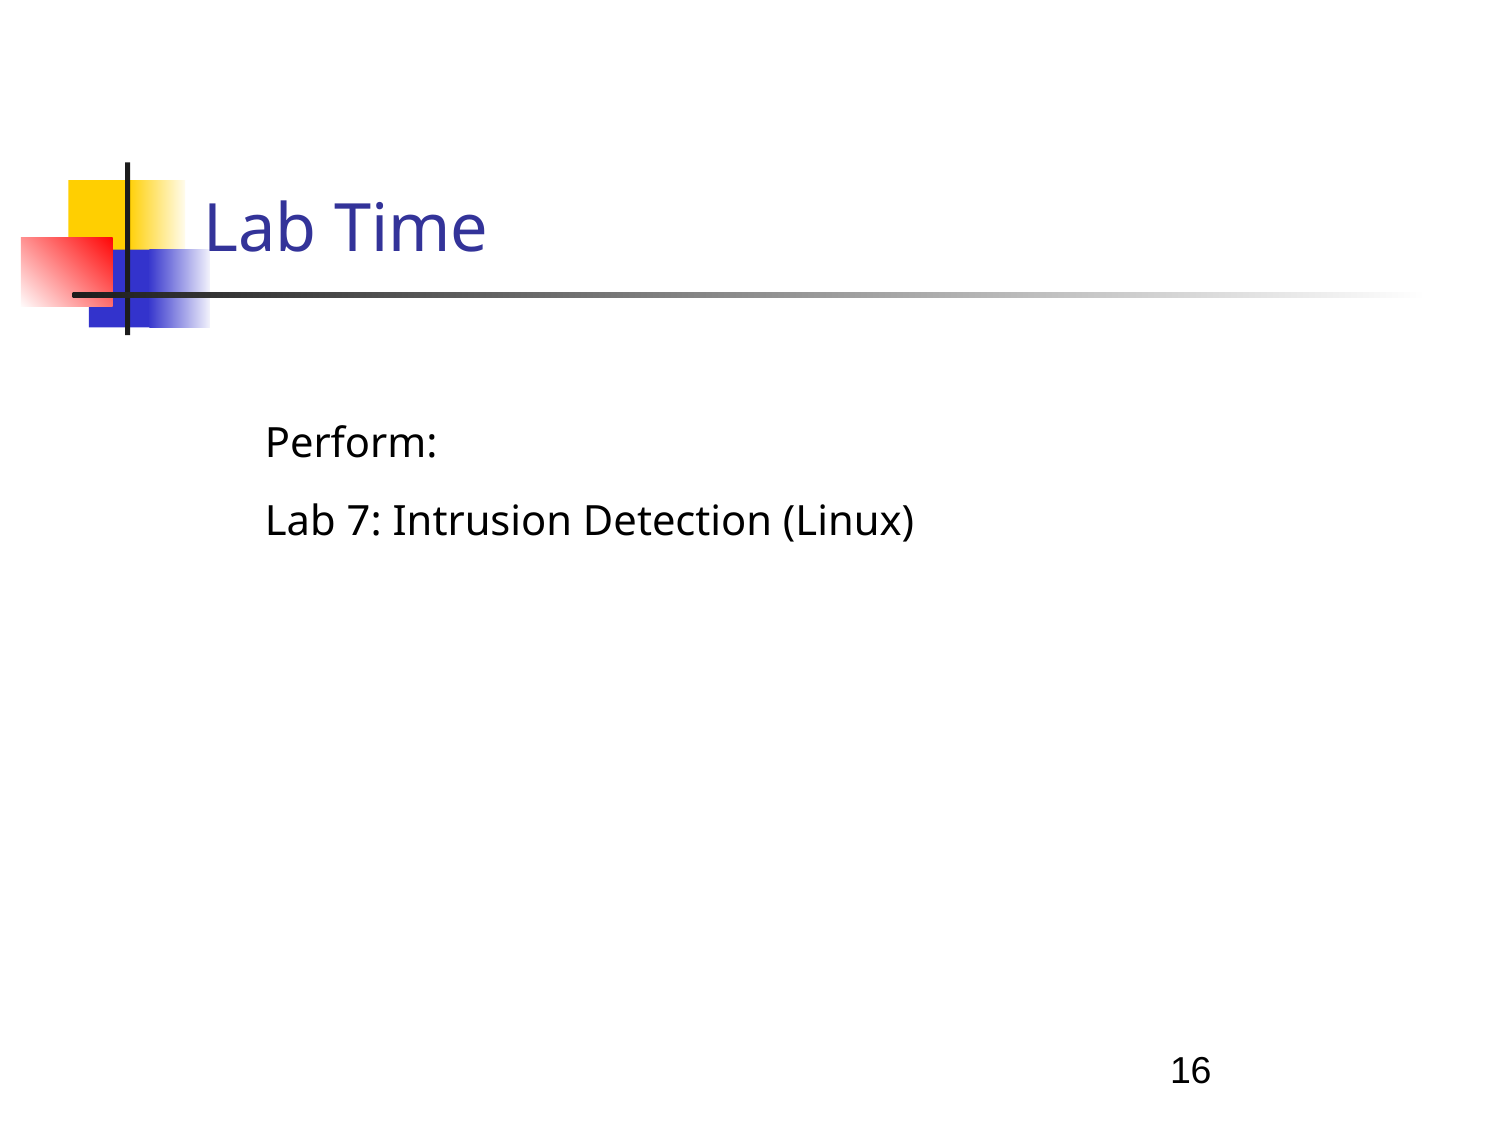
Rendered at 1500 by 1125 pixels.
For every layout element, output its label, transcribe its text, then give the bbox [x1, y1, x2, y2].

list Perform: Lab 7: Intrusion Detection (Linux) [193, 331, 1469, 1007]
title Lab Time [188, 35, 1468, 276]
